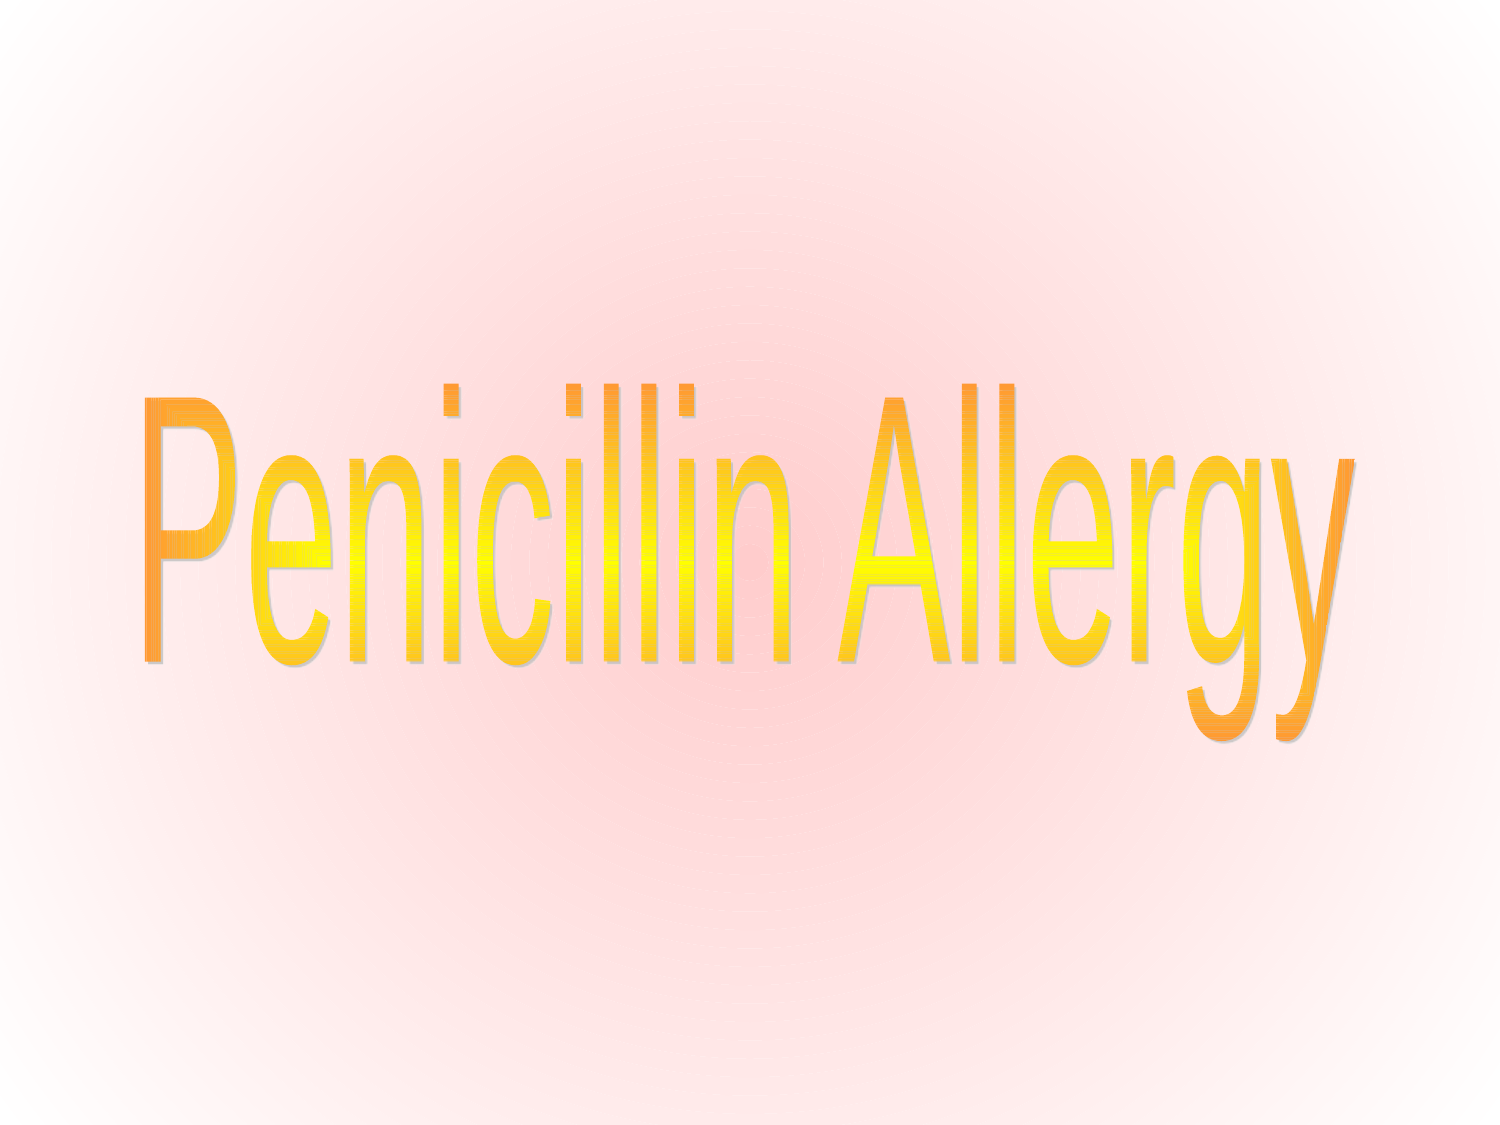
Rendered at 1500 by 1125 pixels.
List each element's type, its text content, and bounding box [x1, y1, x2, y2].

text_box Penicillin Allergy [837, 397, 950, 662]
text_box Penicillin Allergy [999, 383, 1015, 662]
text_box Penicillin Allergy [443, 383, 459, 416]
text_box Penicillin Allergy [1032, 455, 1113, 666]
text_box Penicillin Allergy [641, 383, 657, 662]
text_box Penicillin Allergy [716, 455, 789, 662]
text_box Penicillin Allergy [251, 455, 331, 666]
text_box Penicillin Allergy [566, 458, 581, 662]
text_box Penicillin Allergy [679, 458, 694, 662]
text_box Penicillin Allergy [477, 455, 551, 666]
text_box Penicillin Allergy [1131, 455, 1174, 662]
text_box Penicillin Allergy [961, 383, 977, 662]
text_box Penicillin Allergy [1270, 458, 1355, 742]
text_box Penicillin Allergy [443, 458, 459, 662]
text_box Penicillin Allergy [349, 455, 422, 662]
text_box Penicillin Allergy [1183, 455, 1260, 742]
text_box Penicillin Allergy [679, 383, 694, 416]
text_box Penicillin Allergy [566, 383, 581, 416]
text_box Penicillin Allergy [603, 383, 619, 662]
text_box Penicillin Allergy [144, 397, 235, 662]
